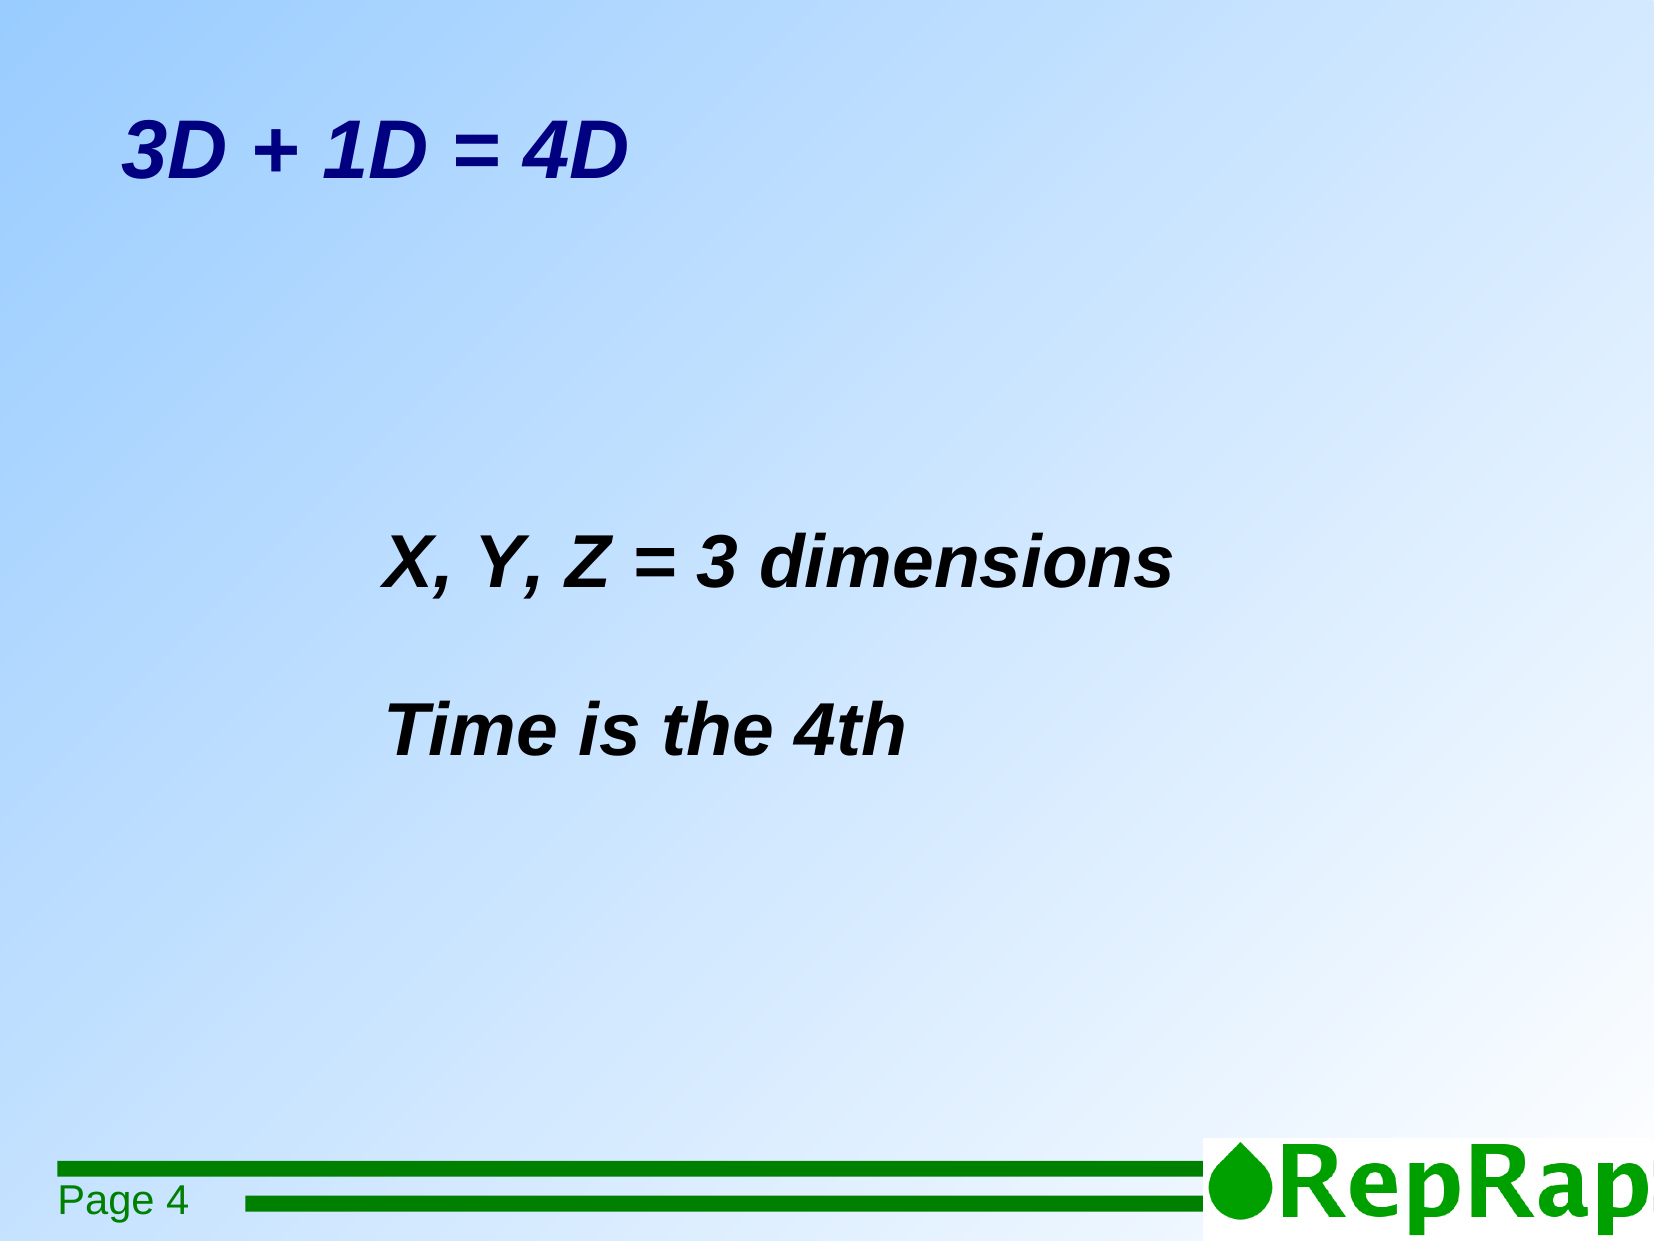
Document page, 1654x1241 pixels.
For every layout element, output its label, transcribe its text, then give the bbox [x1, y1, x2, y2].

picture [1203, 1138, 1654, 1241]
text_box X, Y, Z = 3 dimensions Time is the 4th [383, 247, 1639, 1045]
title 3D + 1D = 4D [121, 46, 1534, 254]
